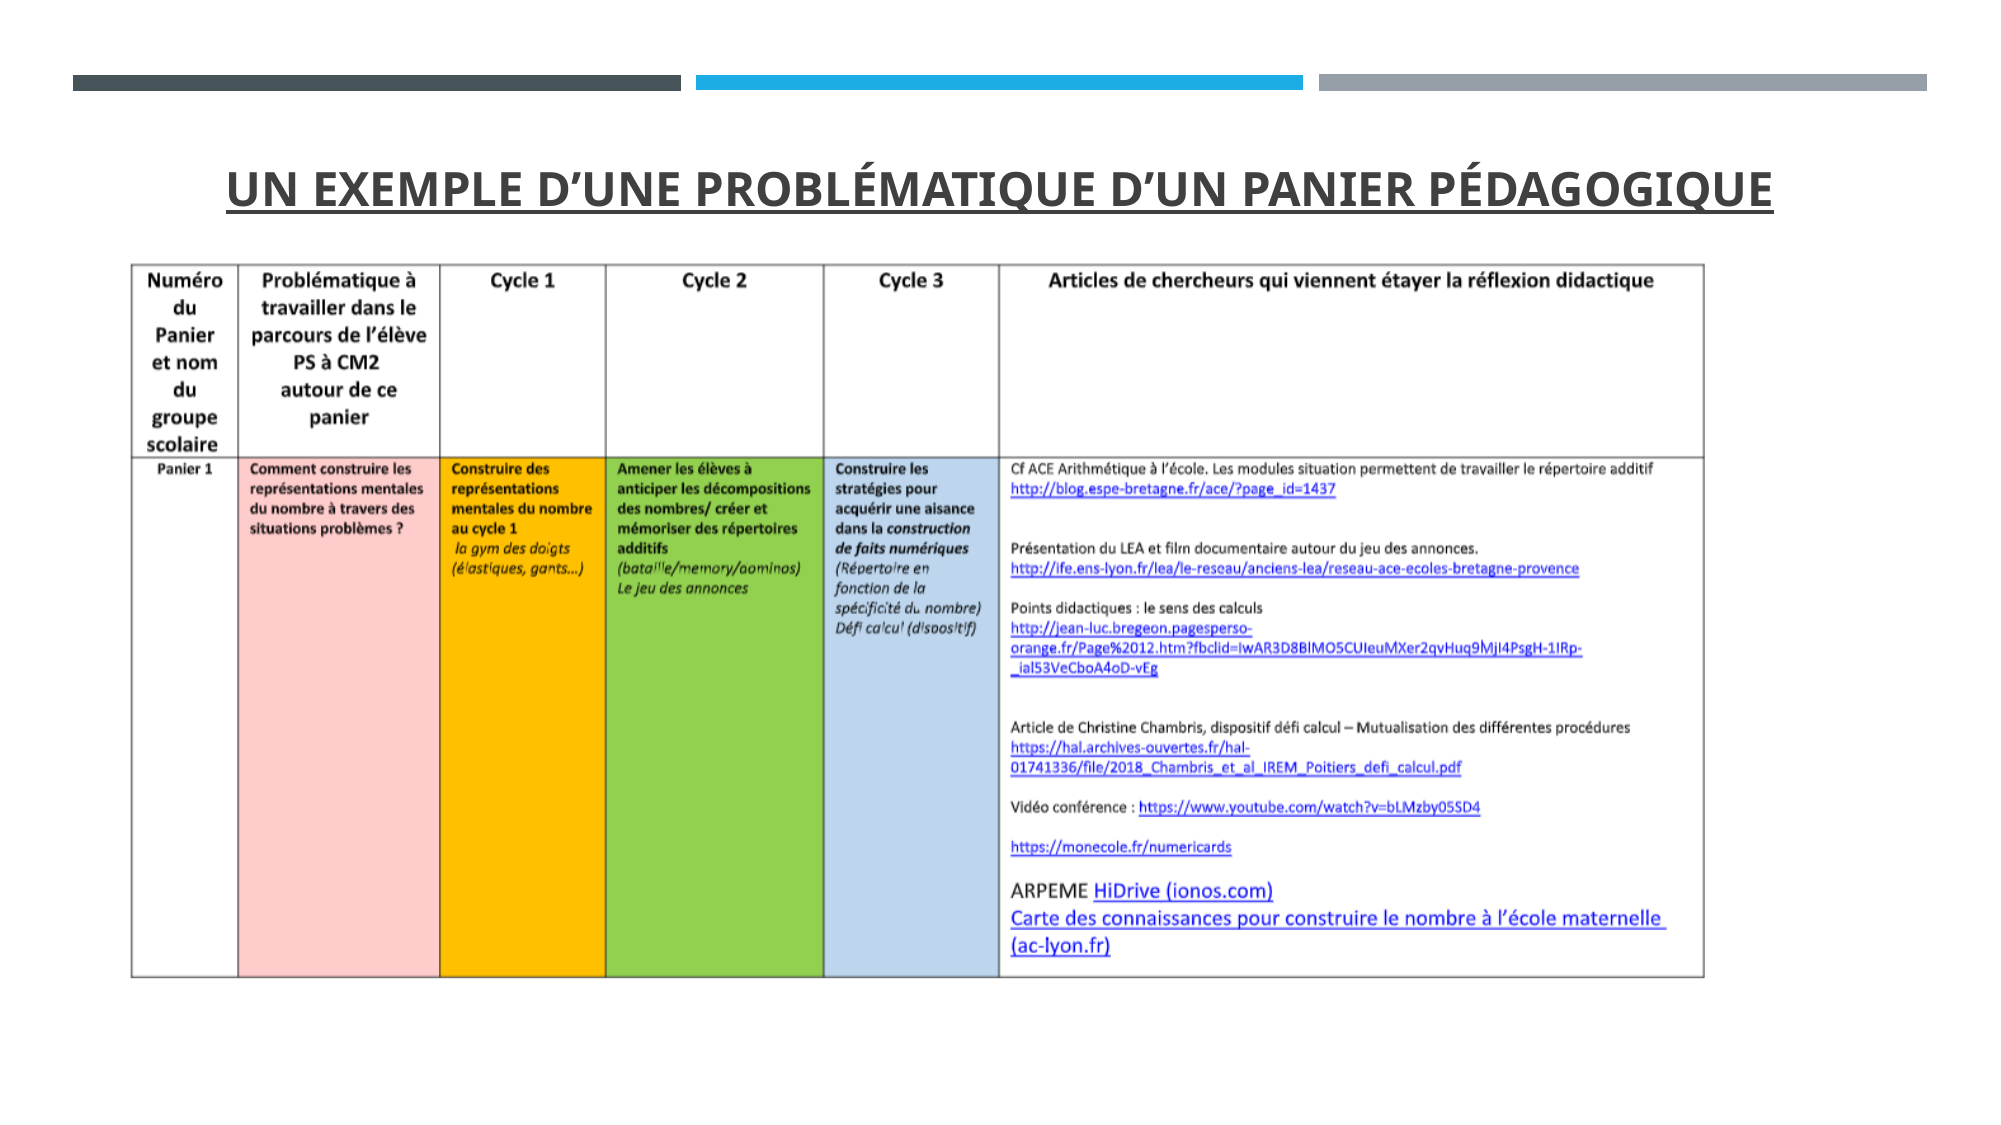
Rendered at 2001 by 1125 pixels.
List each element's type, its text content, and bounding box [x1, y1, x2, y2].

picture [108, 237, 1743, 1010]
title Un exemple d’une problématique d’un panier pédagogique [95, 115, 1905, 224]
